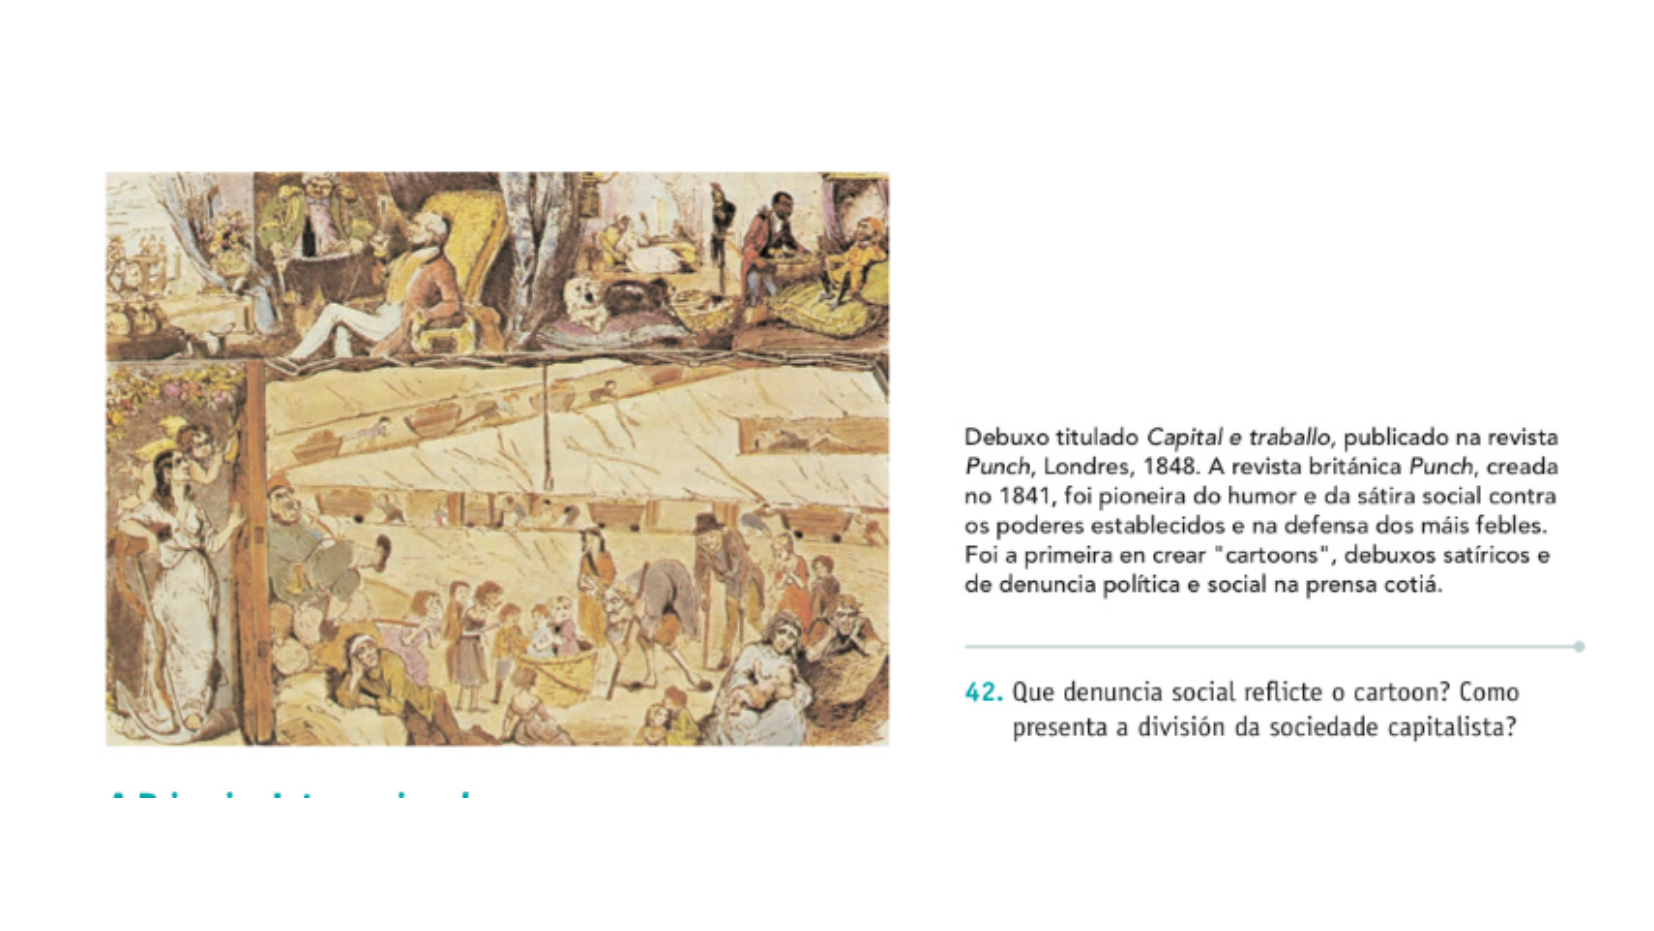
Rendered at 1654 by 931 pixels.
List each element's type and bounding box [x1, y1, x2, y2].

picture [88, 147, 1599, 798]
